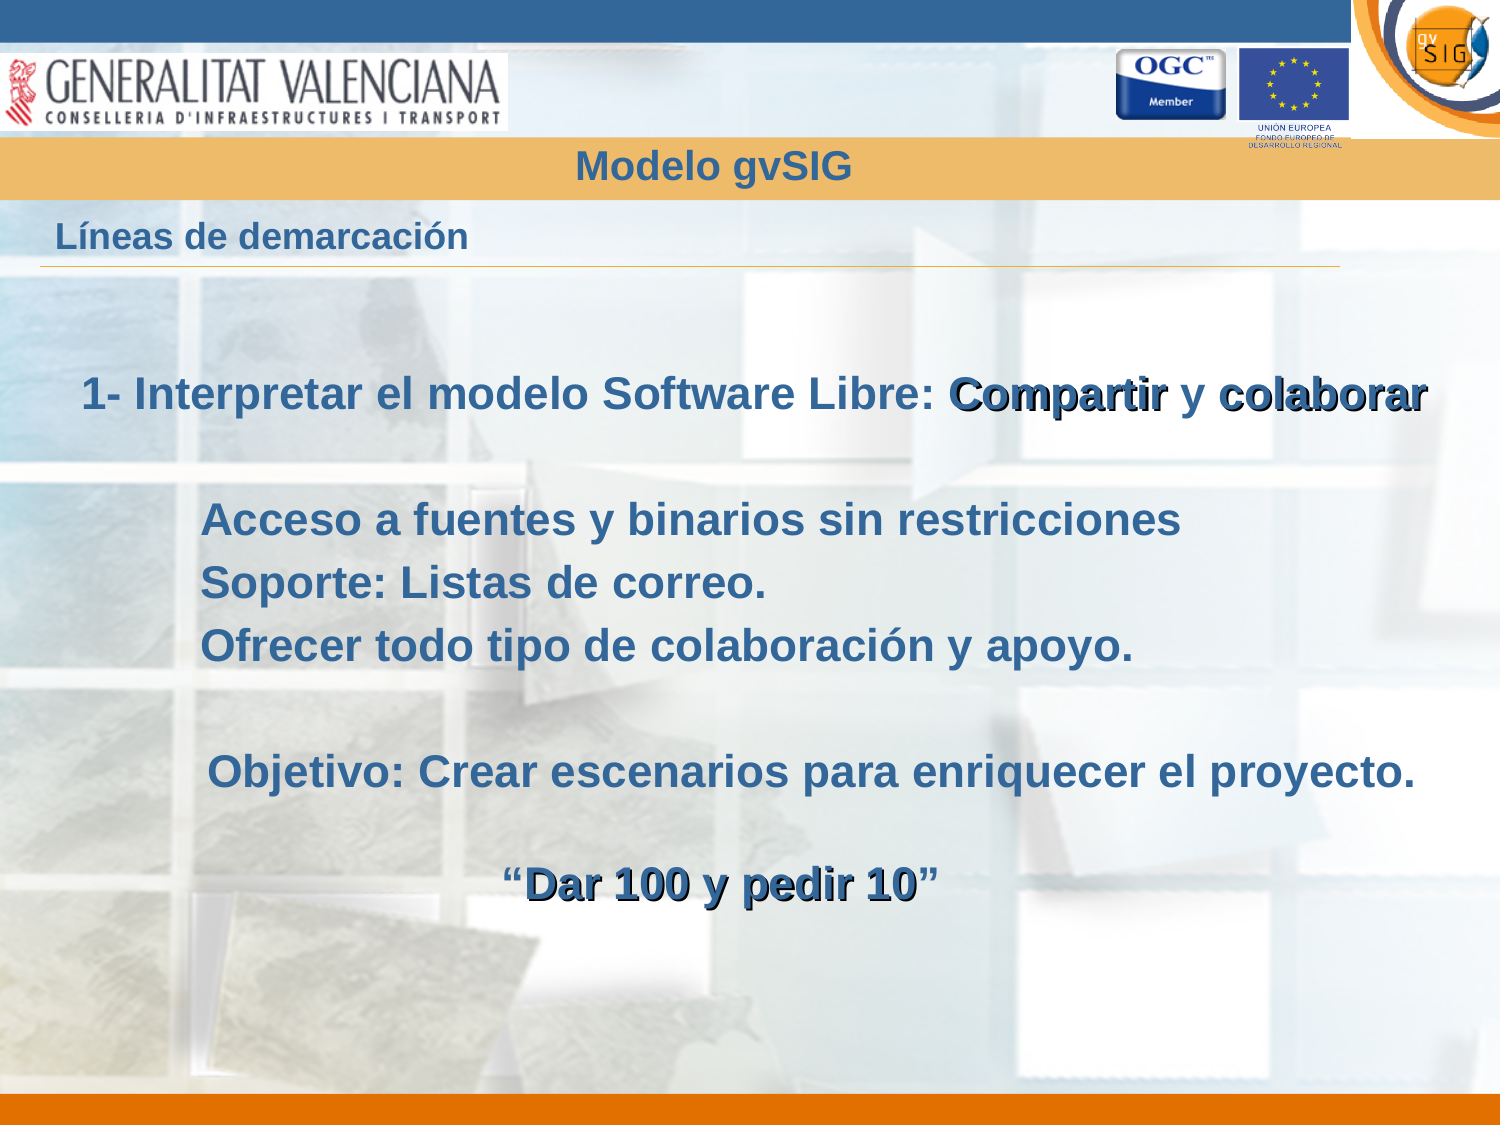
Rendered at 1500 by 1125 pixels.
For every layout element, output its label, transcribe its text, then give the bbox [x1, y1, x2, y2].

text_box Modelo gvSIG [0, 137, 1429, 203]
picture [1237, 0, 1500, 139]
text_box Líneas de demarcación [40, 210, 691, 271]
picture [0, 53, 508, 131]
text_box 1- Interpretar el modelo Software Libre: Compartir y colaborar Acceso a fuentes y binarios sin restricciones Soporte: Listas de correo. Ofrecer todo tipo de colaboración y apoyo. Objetivo: Crear escenarios para enriquecer el proyecto. [66, 360, 1452, 805]
picture [1116, 49, 1226, 120]
text_box “Dar 100 y pedir 10” [83, 850, 1371, 917]
